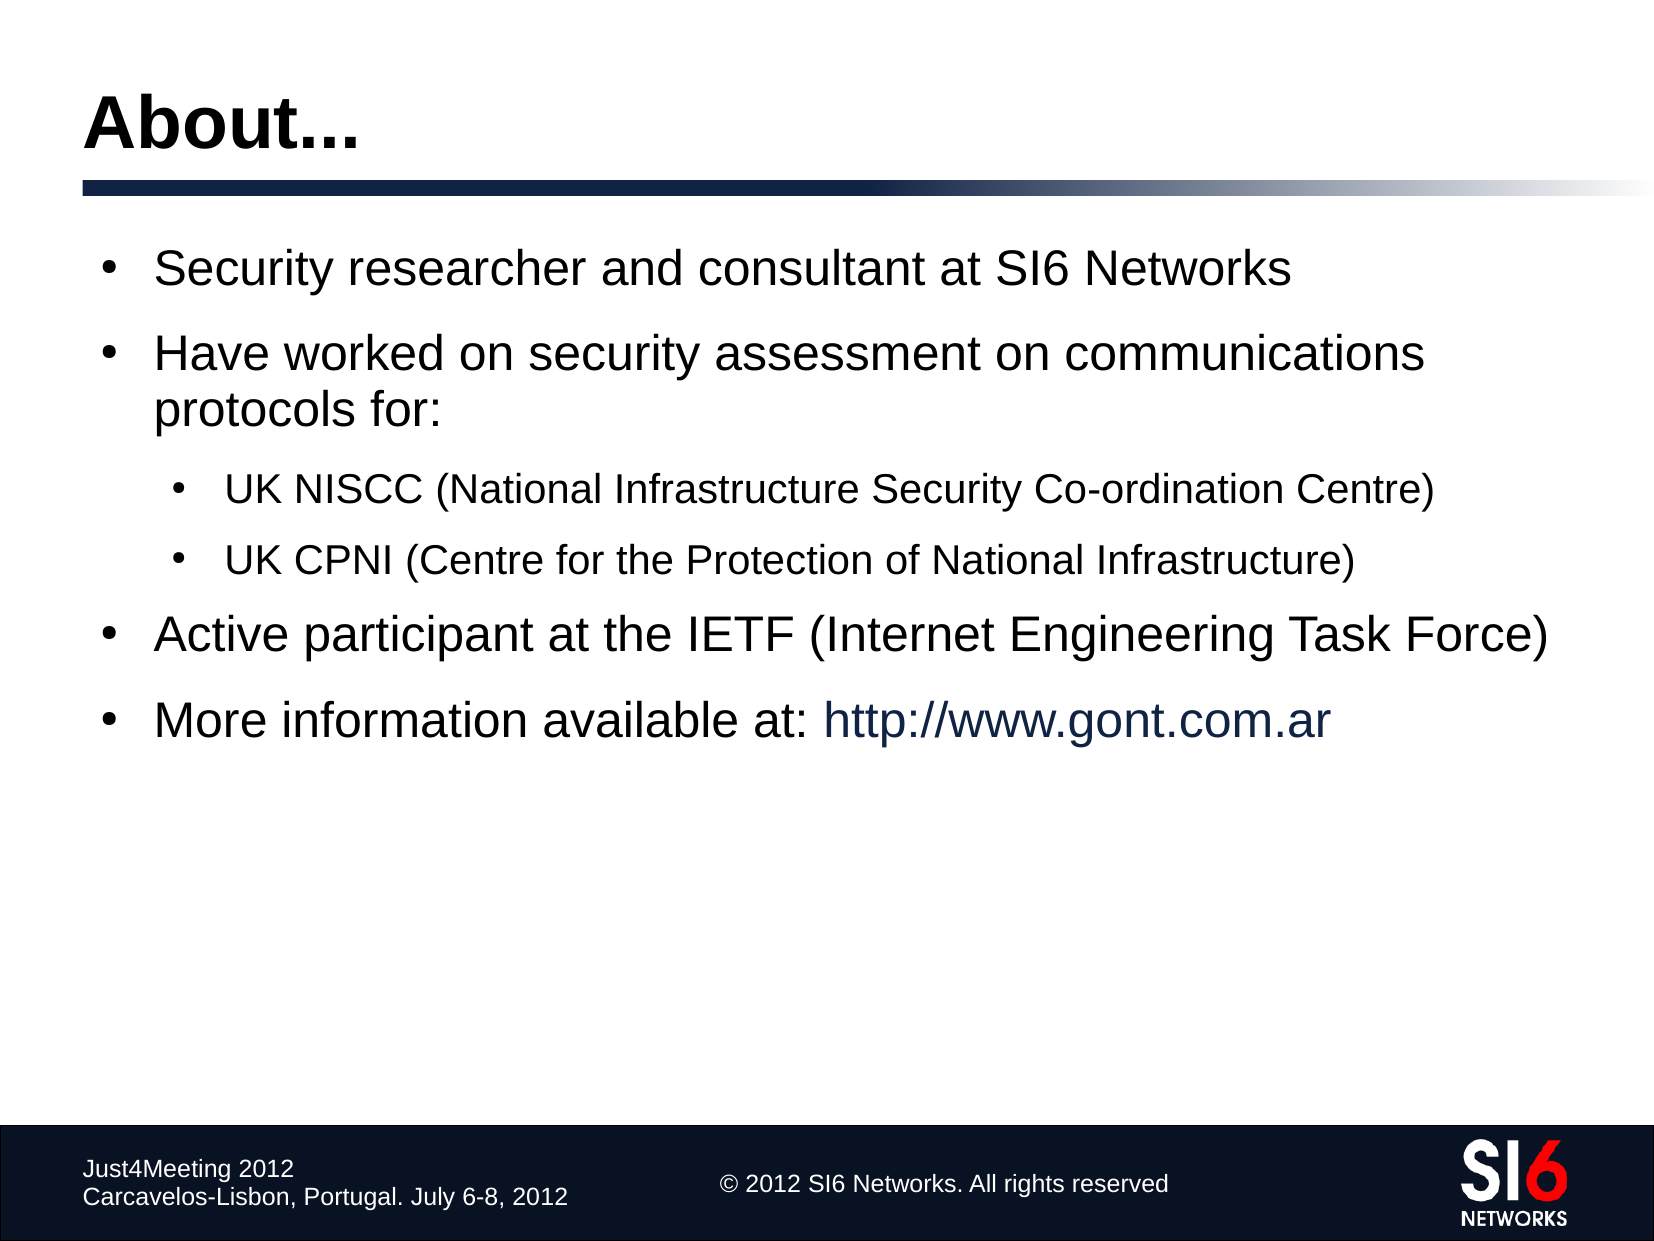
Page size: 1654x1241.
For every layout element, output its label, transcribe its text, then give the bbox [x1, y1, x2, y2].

title About... [82, 49, 1571, 196]
picture [1461, 1139, 1567, 1226]
list Security researcher and consultant at SI6 Networks Have worked on security assessment on communications protocols for: UK NISCC (National Infrastructure Security Co-ordination Centre) UK CPNI (Centre for the Protection of National Infrastructure) Active participant at the IETF (Internet Engineering Task Force) More information available at: http://www.gont.com.ar [82, 240, 1571, 1059]
